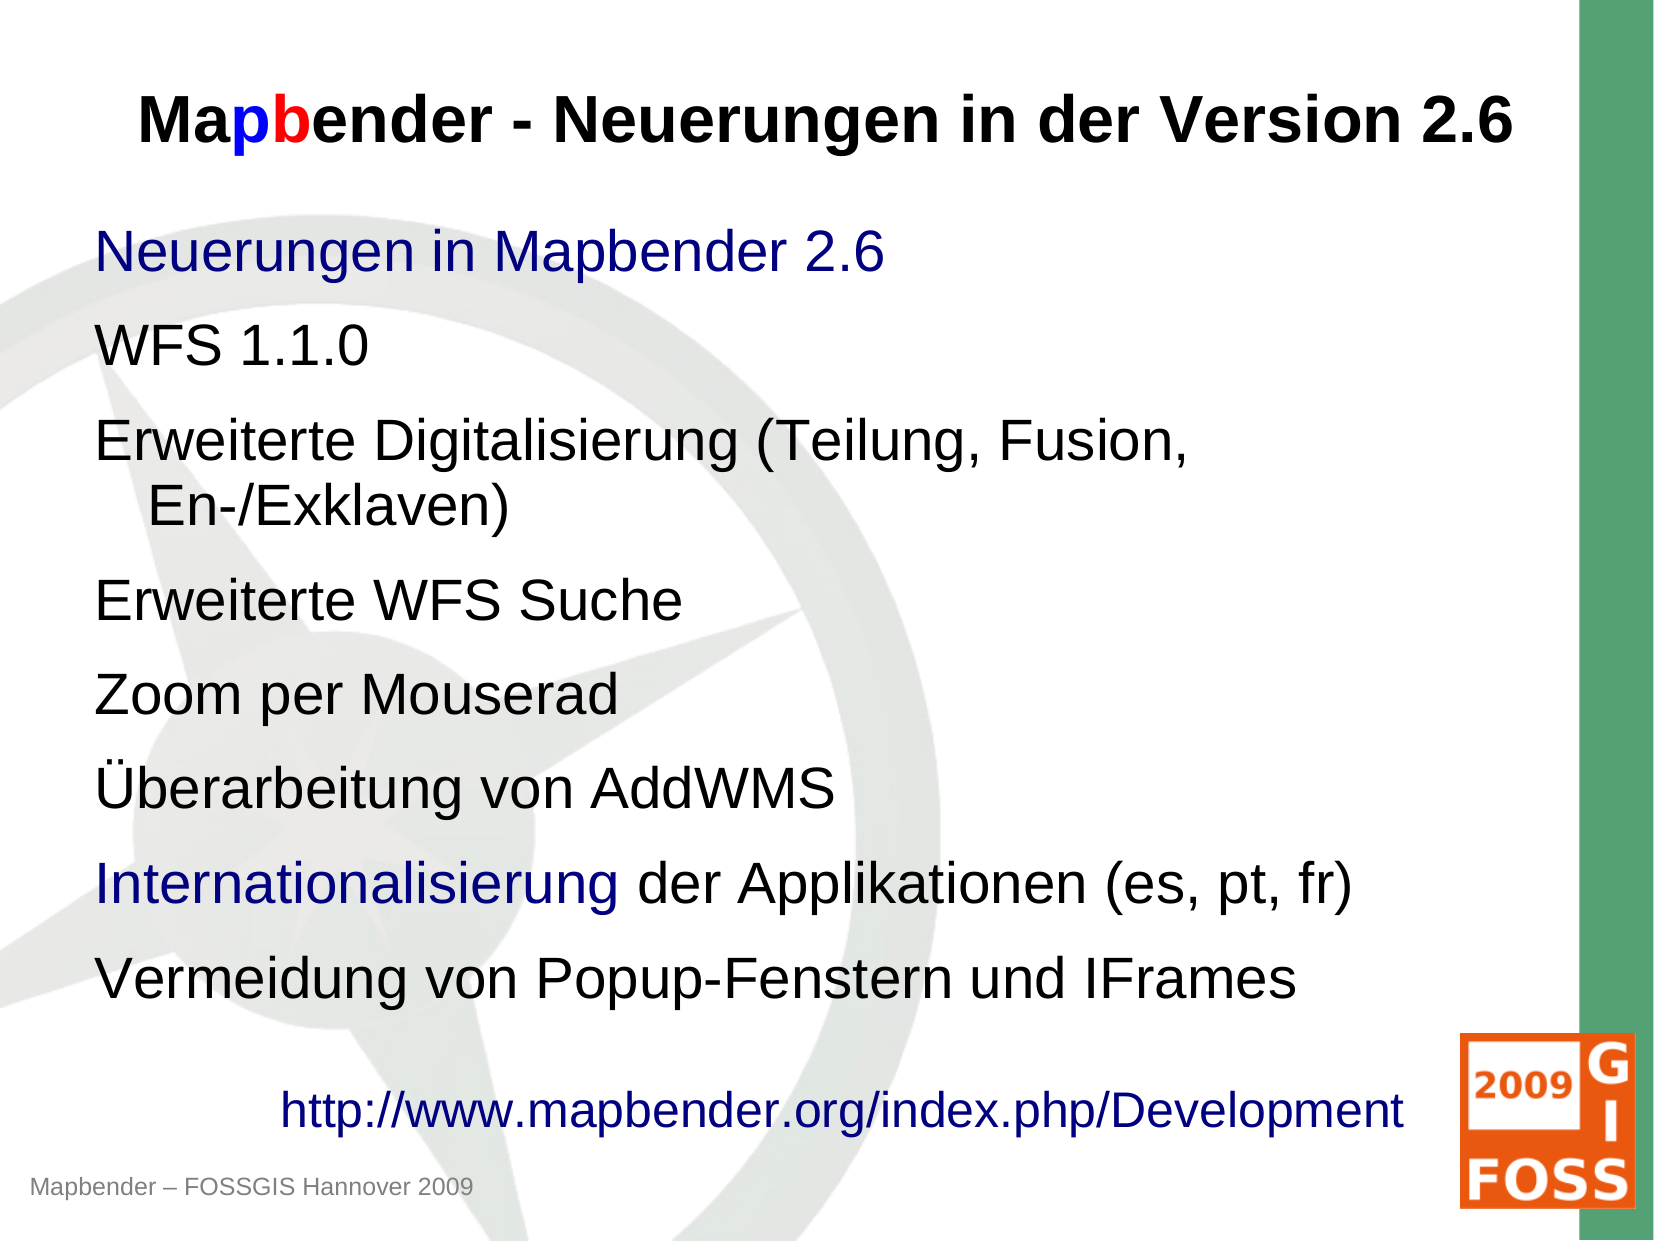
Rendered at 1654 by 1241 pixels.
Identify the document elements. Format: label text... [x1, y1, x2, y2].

text_box http://www.mapbender.org/index.php/Development [265, 1074, 1424, 1152]
picture [0, 192, 1020, 1241]
list Neuerungen in Mapbender 2.6 WFS 1.1.0 Erweiterte Digitalisierung (Teilung, Fusion, En-/Exklaven) Erweiterte WFS Suche Zoom per Mouserad Überarbeitung von AddWMS Internationalisierung der Applikationen (es, pt, fr) Vermeidung von Popup-Fenstern und IFrames [76, 218, 1565, 1078]
picture [1460, 1033, 1636, 1209]
title Mapbender - Neuerungen in der Version 2.6 [82, 31, 1571, 207]
